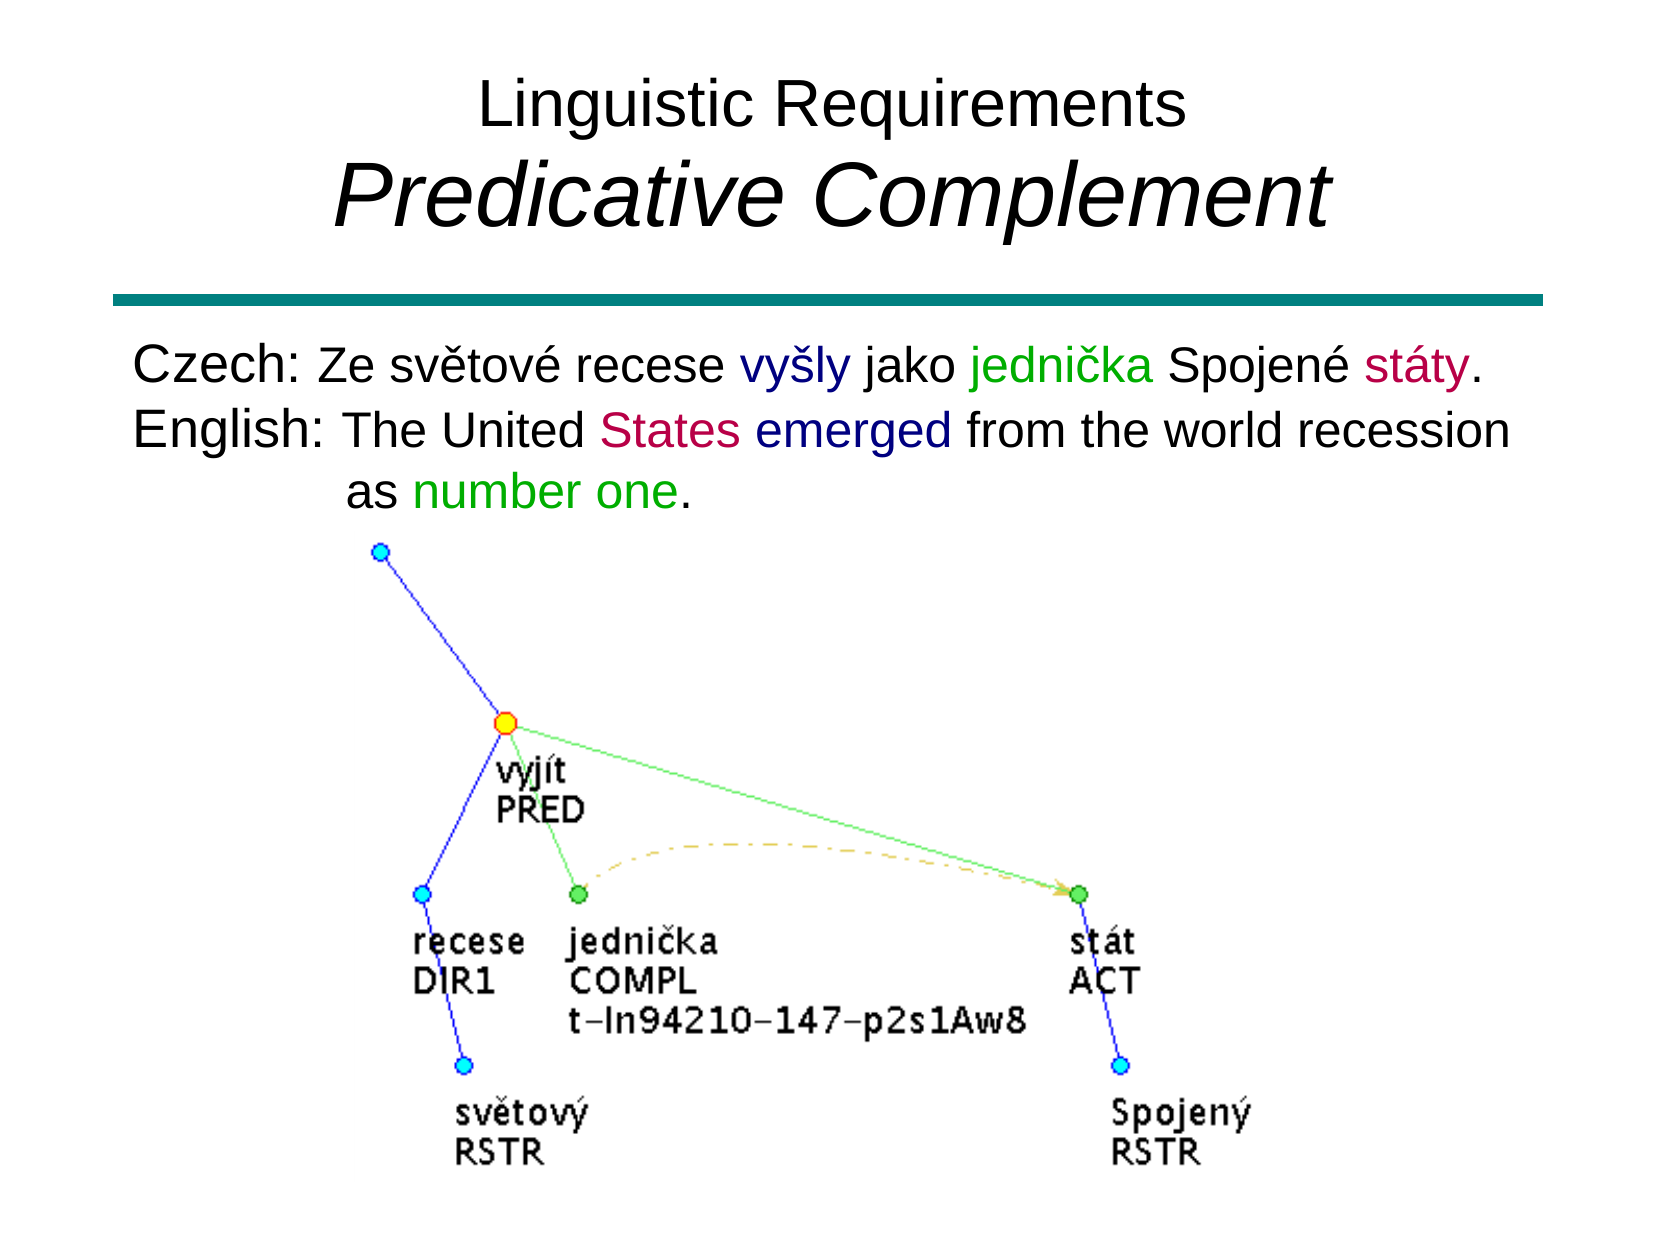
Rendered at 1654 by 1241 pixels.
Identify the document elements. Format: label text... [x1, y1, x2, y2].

text_box Czech: Ze světové recese vyšly jako jednička Spojené státy. English: The United States emerged from the world recession as number one. [118, 324, 1536, 503]
title Linguistic Requirements Predicative Complement [88, 42, 1577, 268]
picture [353, 531, 1270, 1182]
